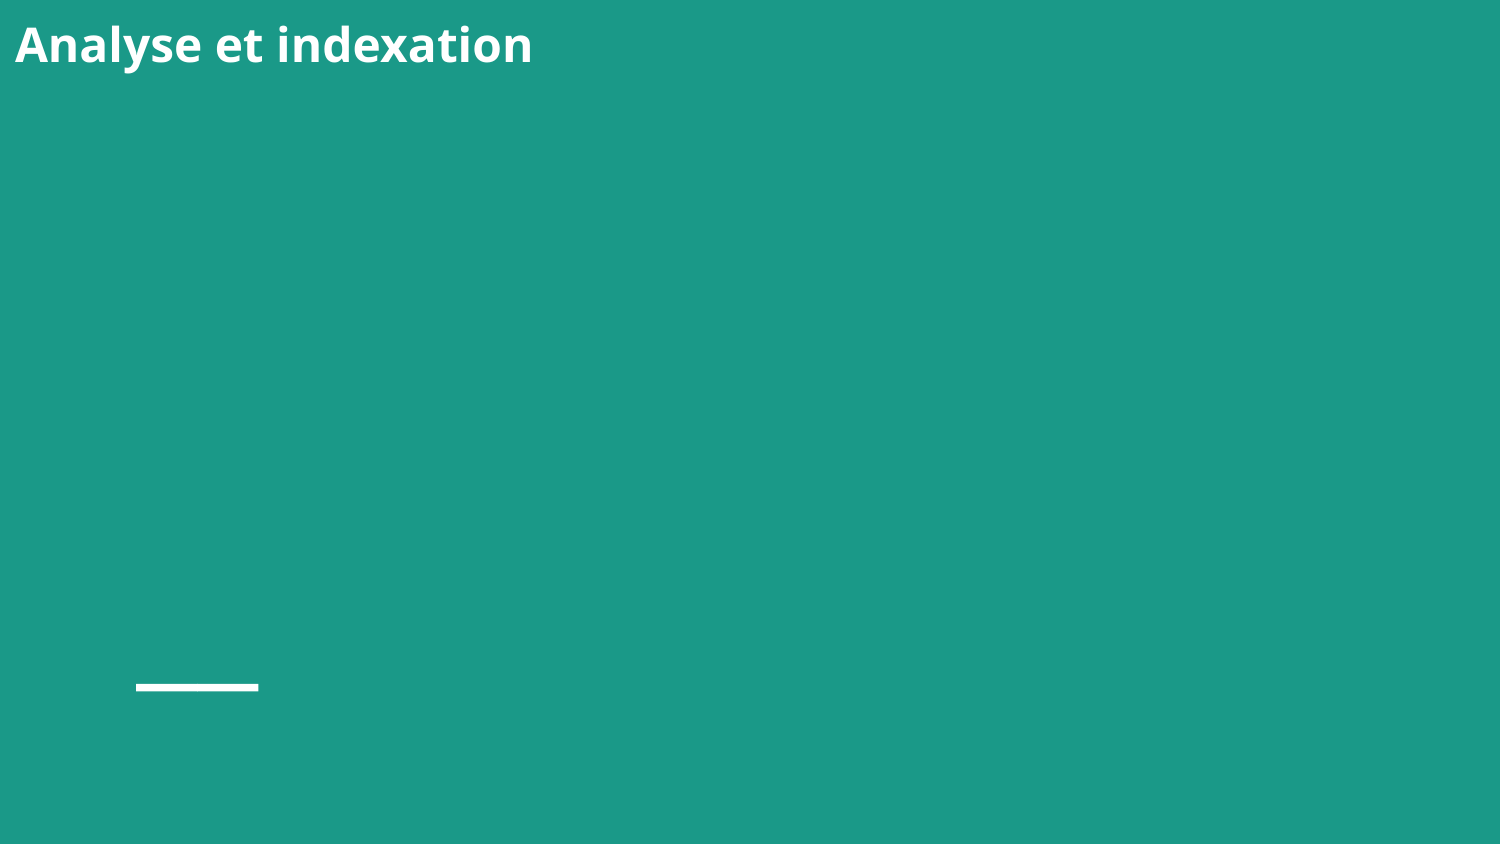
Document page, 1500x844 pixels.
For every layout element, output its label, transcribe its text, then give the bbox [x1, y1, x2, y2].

title Analyse et indexation [0, 0, 776, 127]
